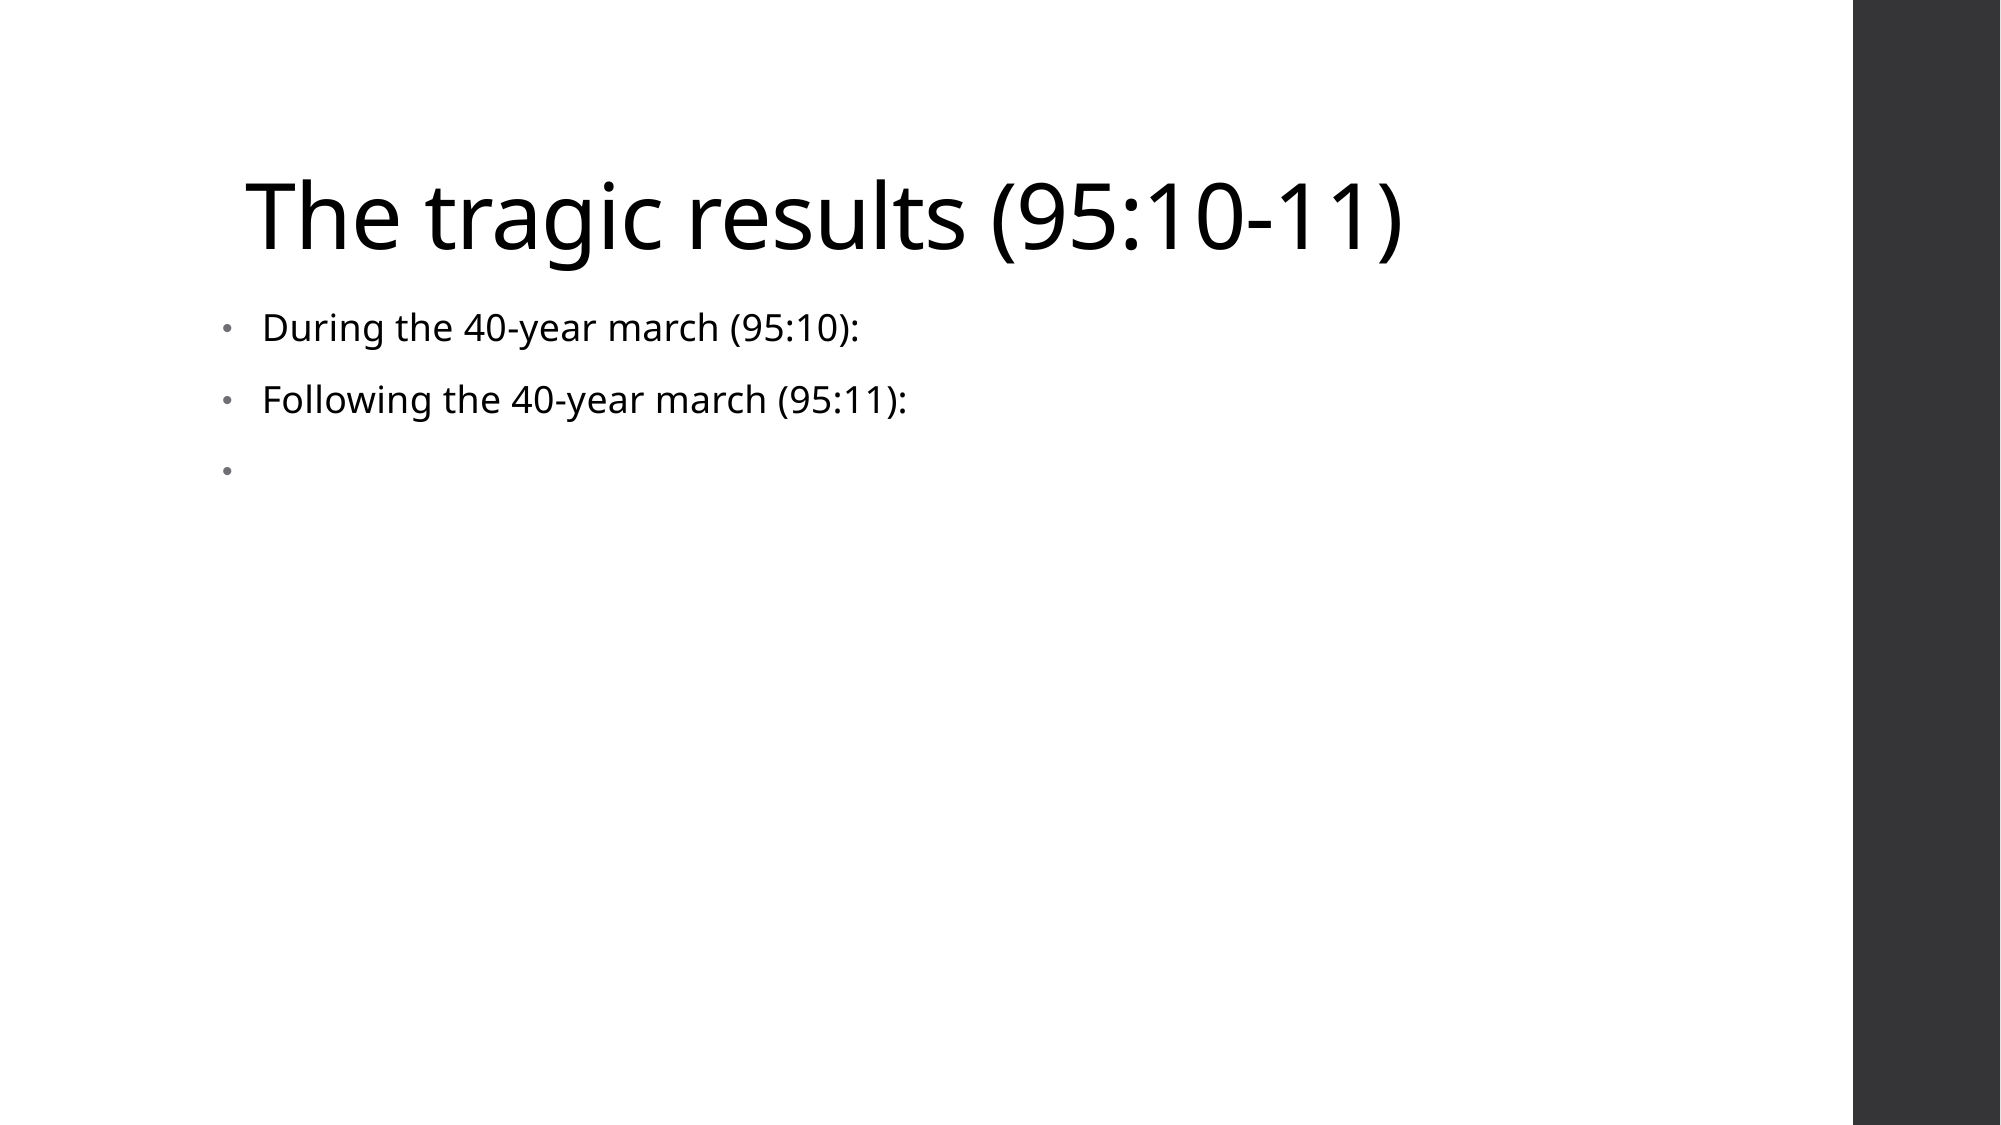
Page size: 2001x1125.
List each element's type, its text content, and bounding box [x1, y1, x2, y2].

list During the 40-year march (95:10): Following the 40-year march (95:11): [206, 299, 1617, 1014]
title The tragic results (95:10-11) [206, 60, 1797, 278]
